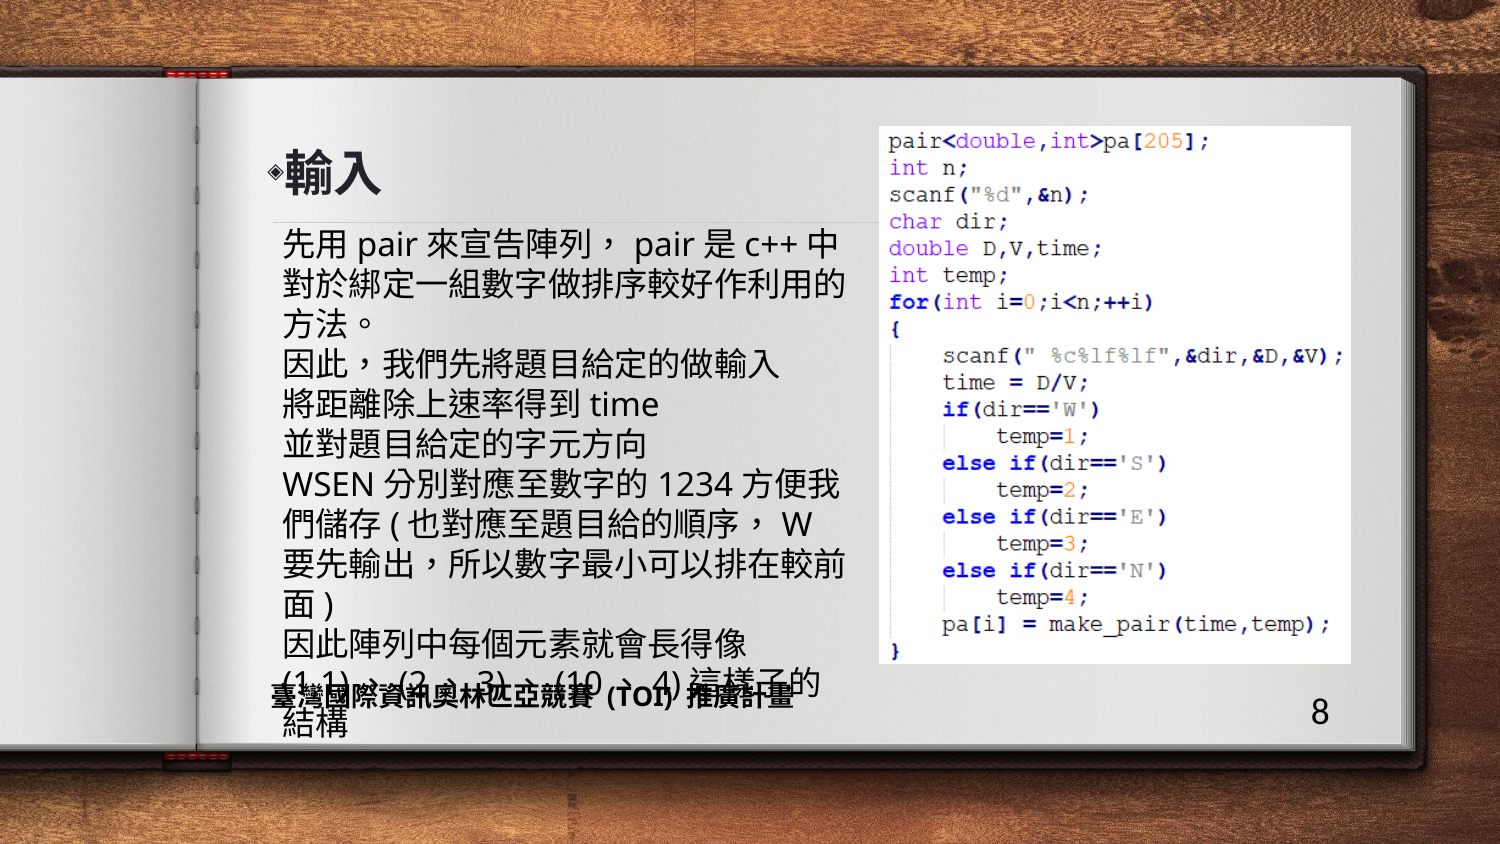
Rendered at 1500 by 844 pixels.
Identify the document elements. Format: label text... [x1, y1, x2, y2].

text_box 先用pair來宣告陣列，pair是c++中對於綁定一組數字做排序較好作利用的方法。 因此，我們先將題目給定的做輸入 將距離除上速率得到time 並對題目給定的字元方向 WSEN分別對應至數字的1234方便我們儲存(也對應至題目給的順序，W要先輸出，所以數字最小可以排在較前面) 因此陣列中每個元素就會長得像 (1,1)、(2、3)、(10、4)這樣子的結構 [267, 215, 865, 676]
list 輸入 [252, 126, 879, 216]
picture [879, 126, 1351, 664]
text_box [1295, 672, 1386, 737]
